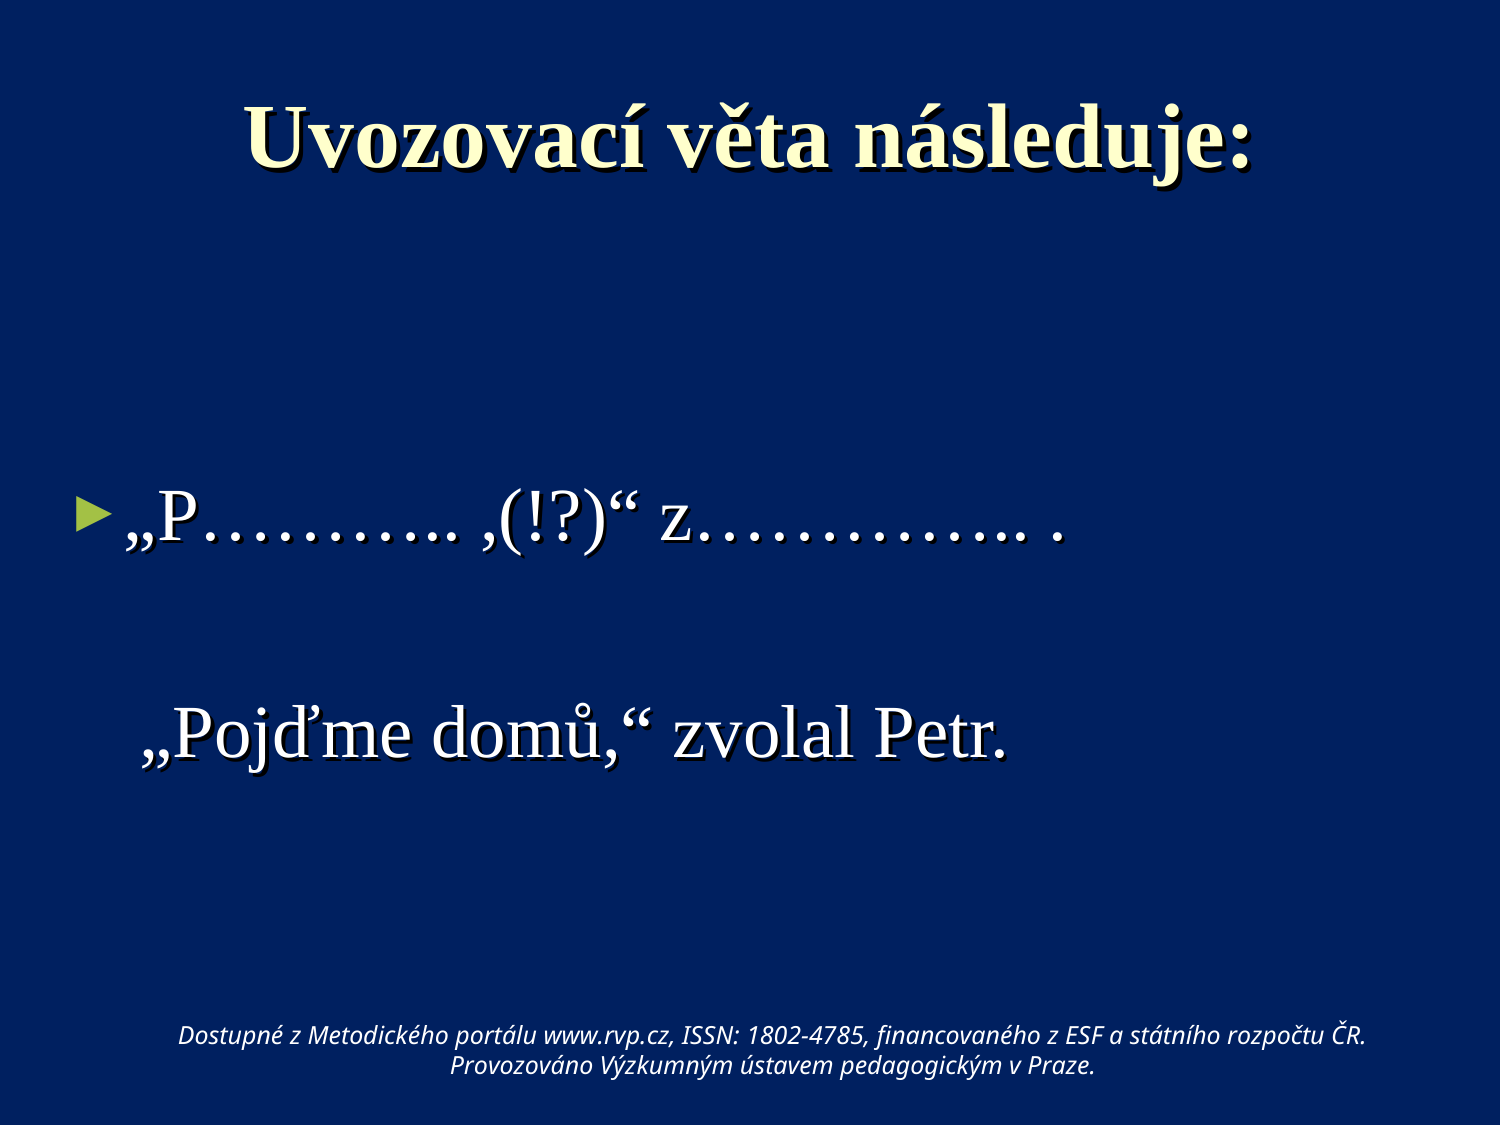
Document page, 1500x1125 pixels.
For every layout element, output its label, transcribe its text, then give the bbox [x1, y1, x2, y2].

title Uvozovací věta následuje: [49, 37, 1451, 225]
list „P……….. ,(!?)“ z………….. . „Pojďme domů,“ zvolal Petr. [49, 262, 1451, 1001]
text_box Dostupné z Metodického portálu www.rvp.cz, ISSN: 1802-4785, financovaného z ESF a státního rozpočtu ČR. Provozováno Výzkumným ústavem pedagogickým v Praze. [152, 1019, 1395, 1080]
